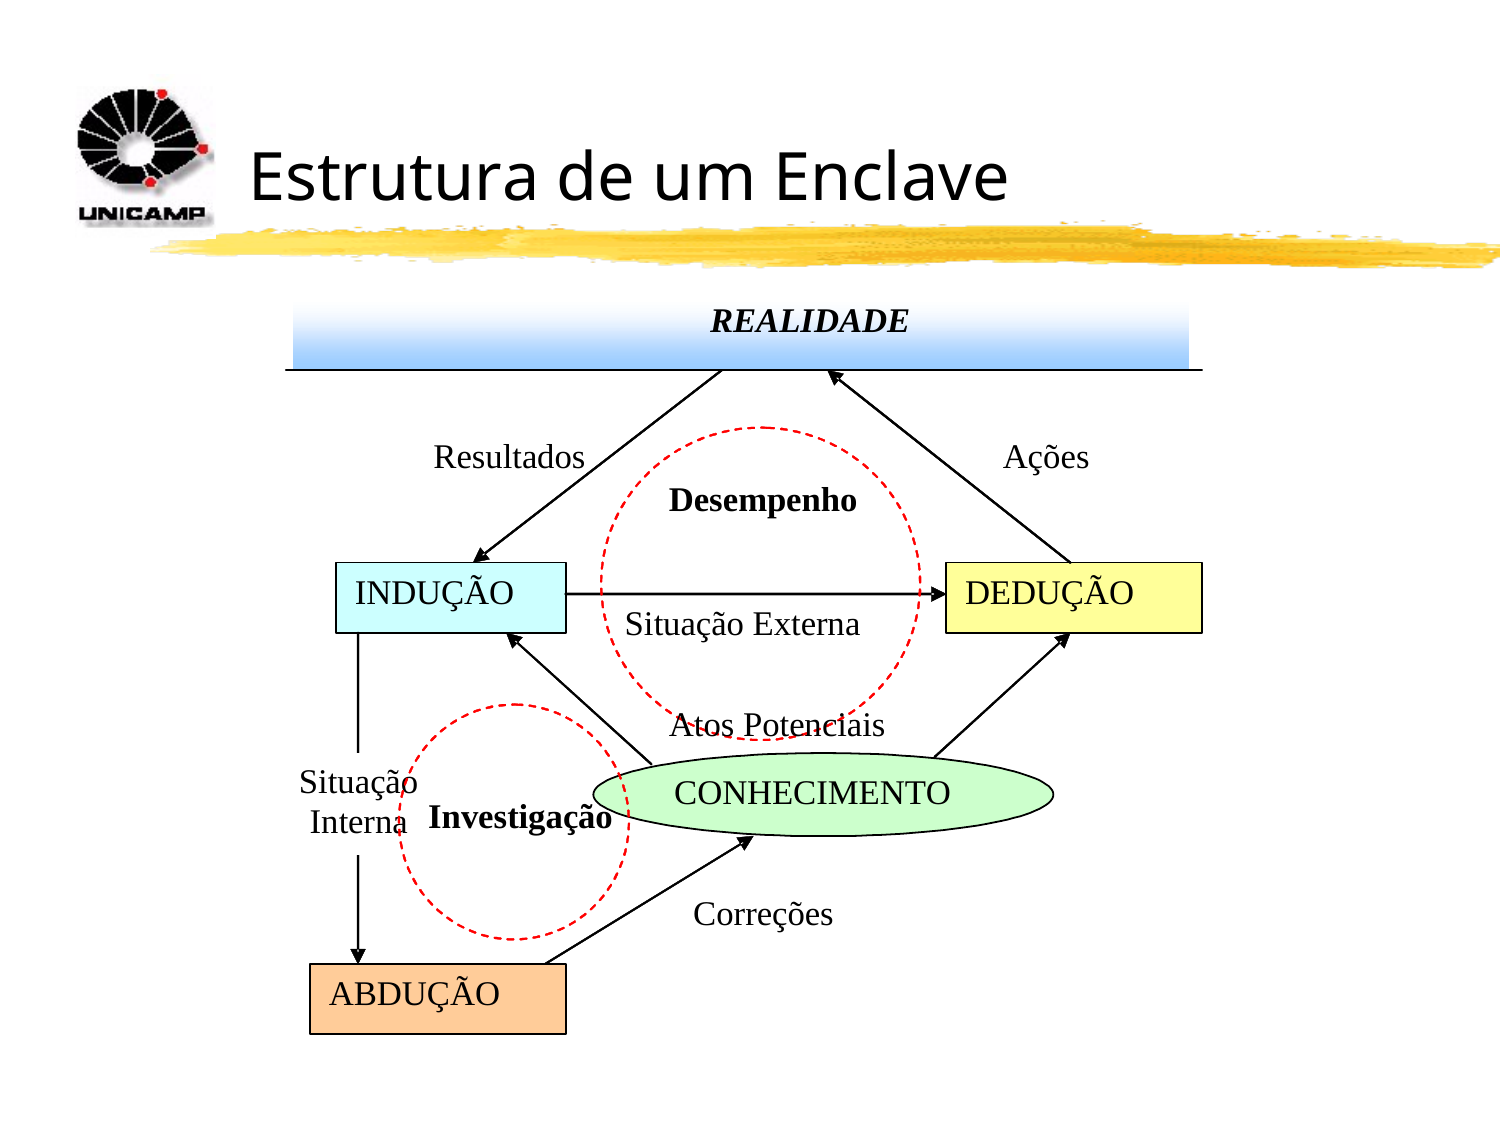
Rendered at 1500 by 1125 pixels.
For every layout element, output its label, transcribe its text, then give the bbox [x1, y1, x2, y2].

chart [256, 290, 1205, 1036]
picture [75, 74, 1500, 279]
title Estrutura de um Enclave [233, 37, 1434, 225]
